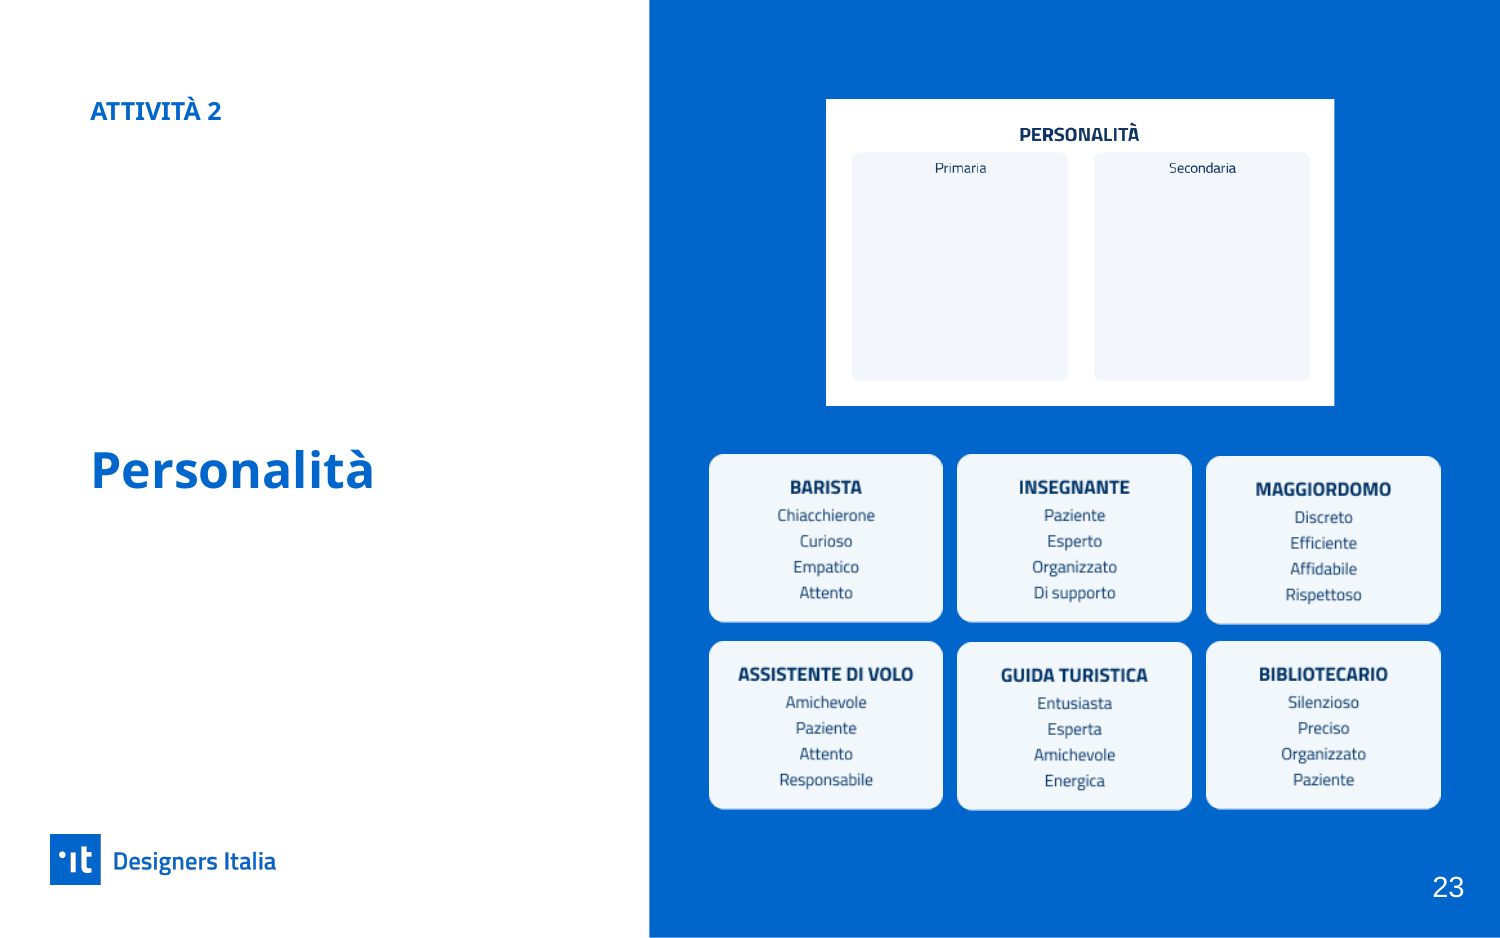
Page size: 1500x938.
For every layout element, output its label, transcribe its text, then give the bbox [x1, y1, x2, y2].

picture [709, 641, 943, 810]
picture [50, 834, 289, 885]
picture [1206, 641, 1441, 810]
text_box [649, 0, 1500, 938]
picture [1206, 456, 1441, 625]
picture [709, 454, 943, 623]
text_box Personalità [75, 426, 563, 512]
picture [957, 642, 1192, 811]
picture [826, 99, 1335, 406]
text_box ATTIVITÀ 2 [75, 87, 779, 134]
picture [957, 454, 1192, 623]
slide_number <numero> [1389, 850, 1480, 922]
